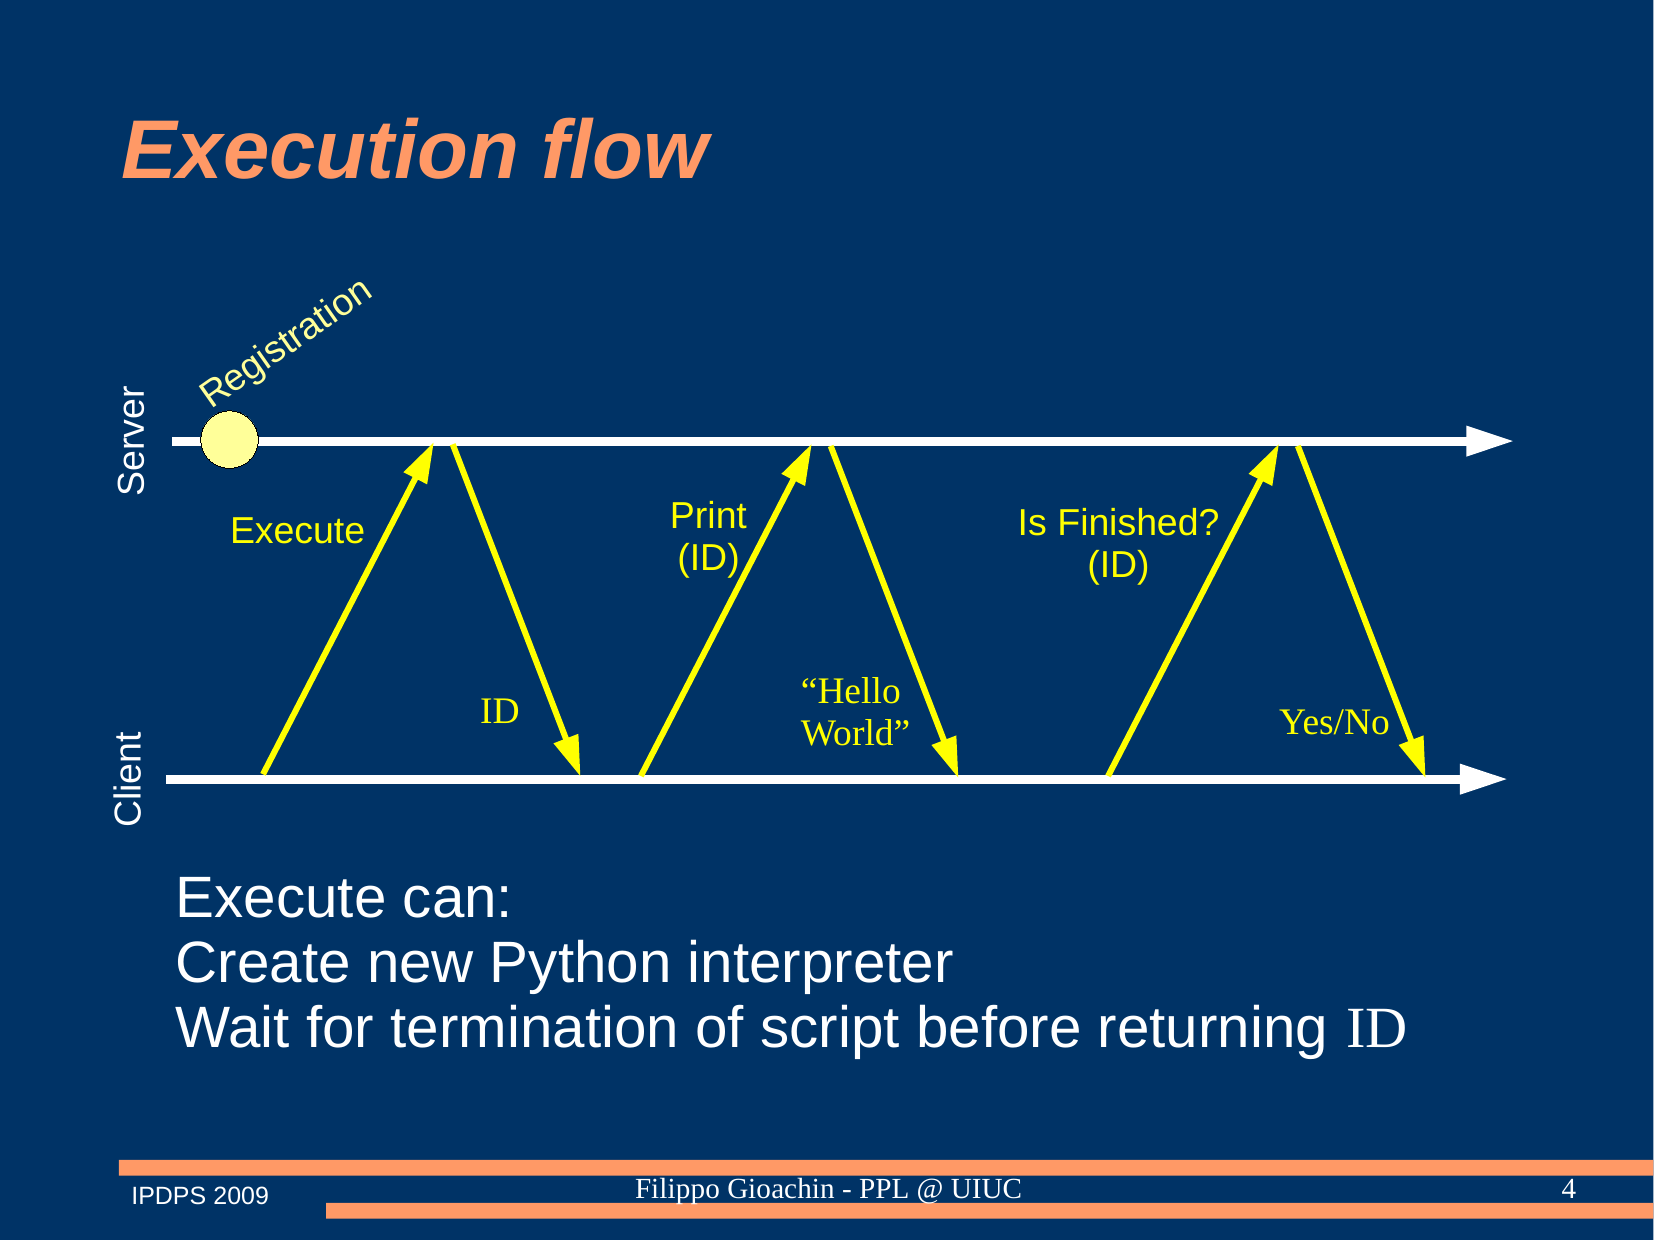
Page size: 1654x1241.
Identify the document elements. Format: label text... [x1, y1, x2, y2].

text_box Registration [175, 252, 396, 431]
text_box Execute [215, 501, 380, 559]
text_box [200, 411, 259, 469]
text_box Execute can: Create new Python interpreter Wait for termination of script before returning ID [161, 857, 1469, 1068]
text_box ID [465, 682, 535, 739]
text_box Is Finished? (ID) [1002, 493, 1235, 593]
text_box Yes/No [1264, 693, 1405, 750]
text_box “Hello World” [786, 663, 926, 761]
text_box Client [99, 717, 157, 843]
text_box Server [102, 371, 160, 511]
text_box Print (ID) [655, 487, 762, 587]
title Execution flow [121, 53, 1534, 247]
